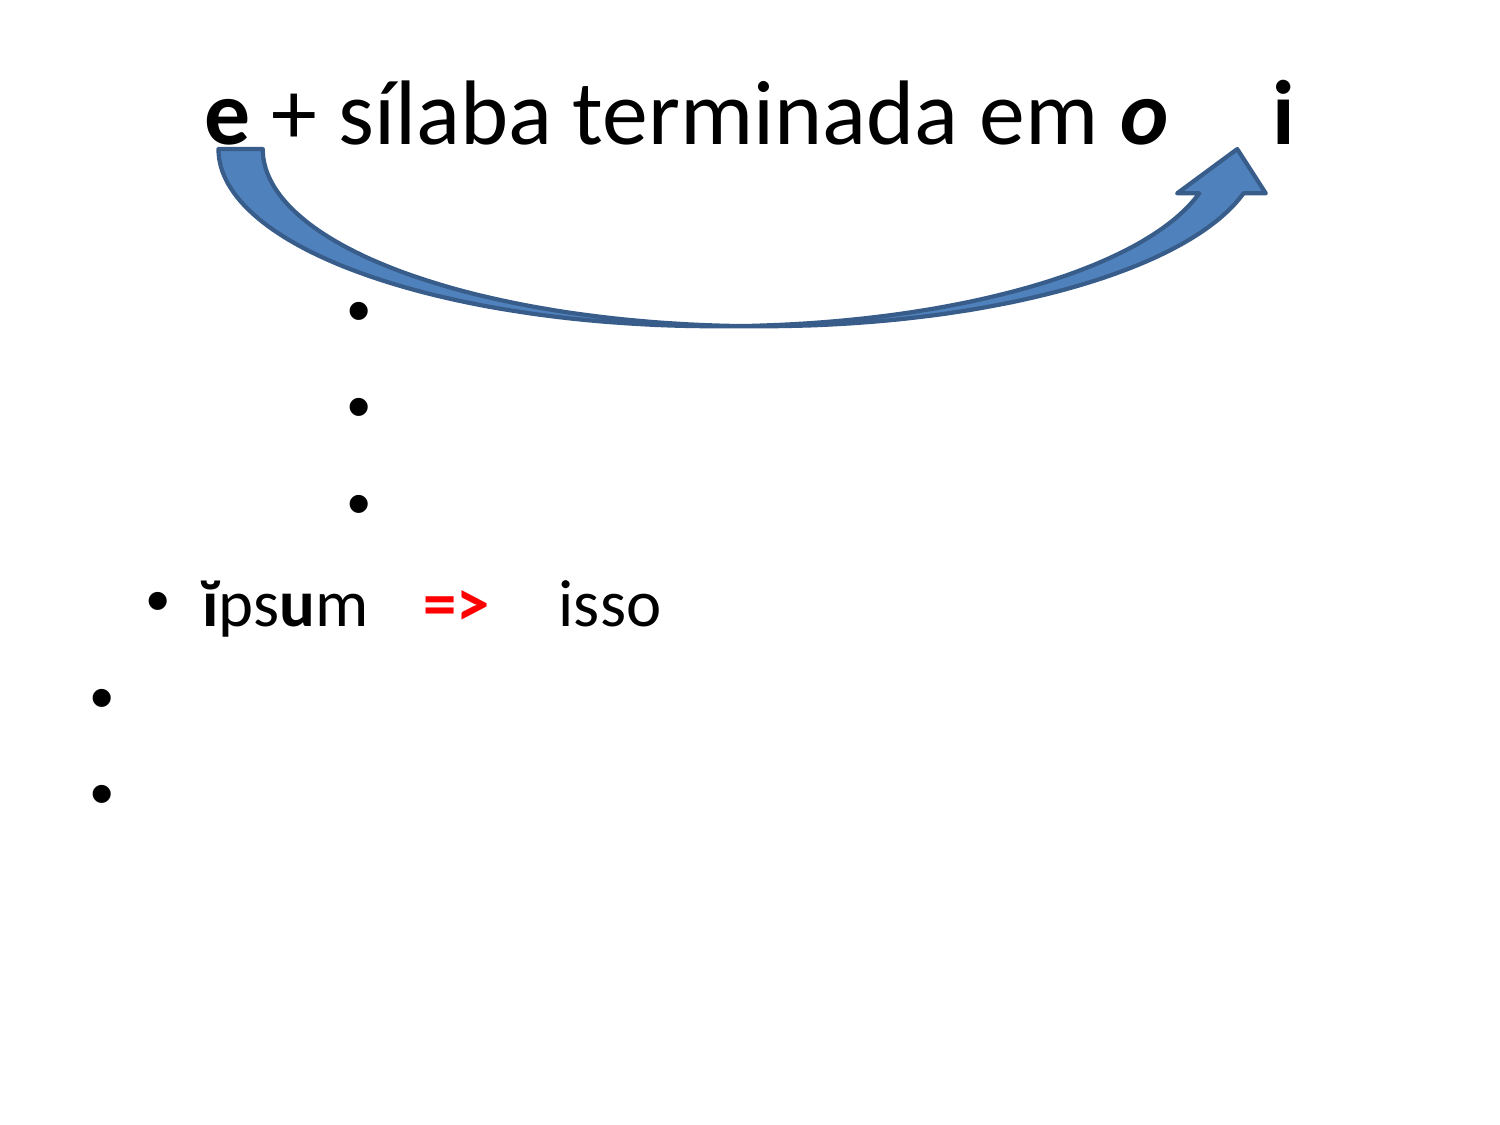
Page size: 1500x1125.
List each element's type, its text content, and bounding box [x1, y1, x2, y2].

title ẹ + sílaba terminada em o i [75, 45, 1426, 233]
list ĭpsum => isso [75, 262, 1426, 1005]
list ĭpsum => isso [380, 262, 1098, 326]
text_box [218, 149, 1266, 327]
